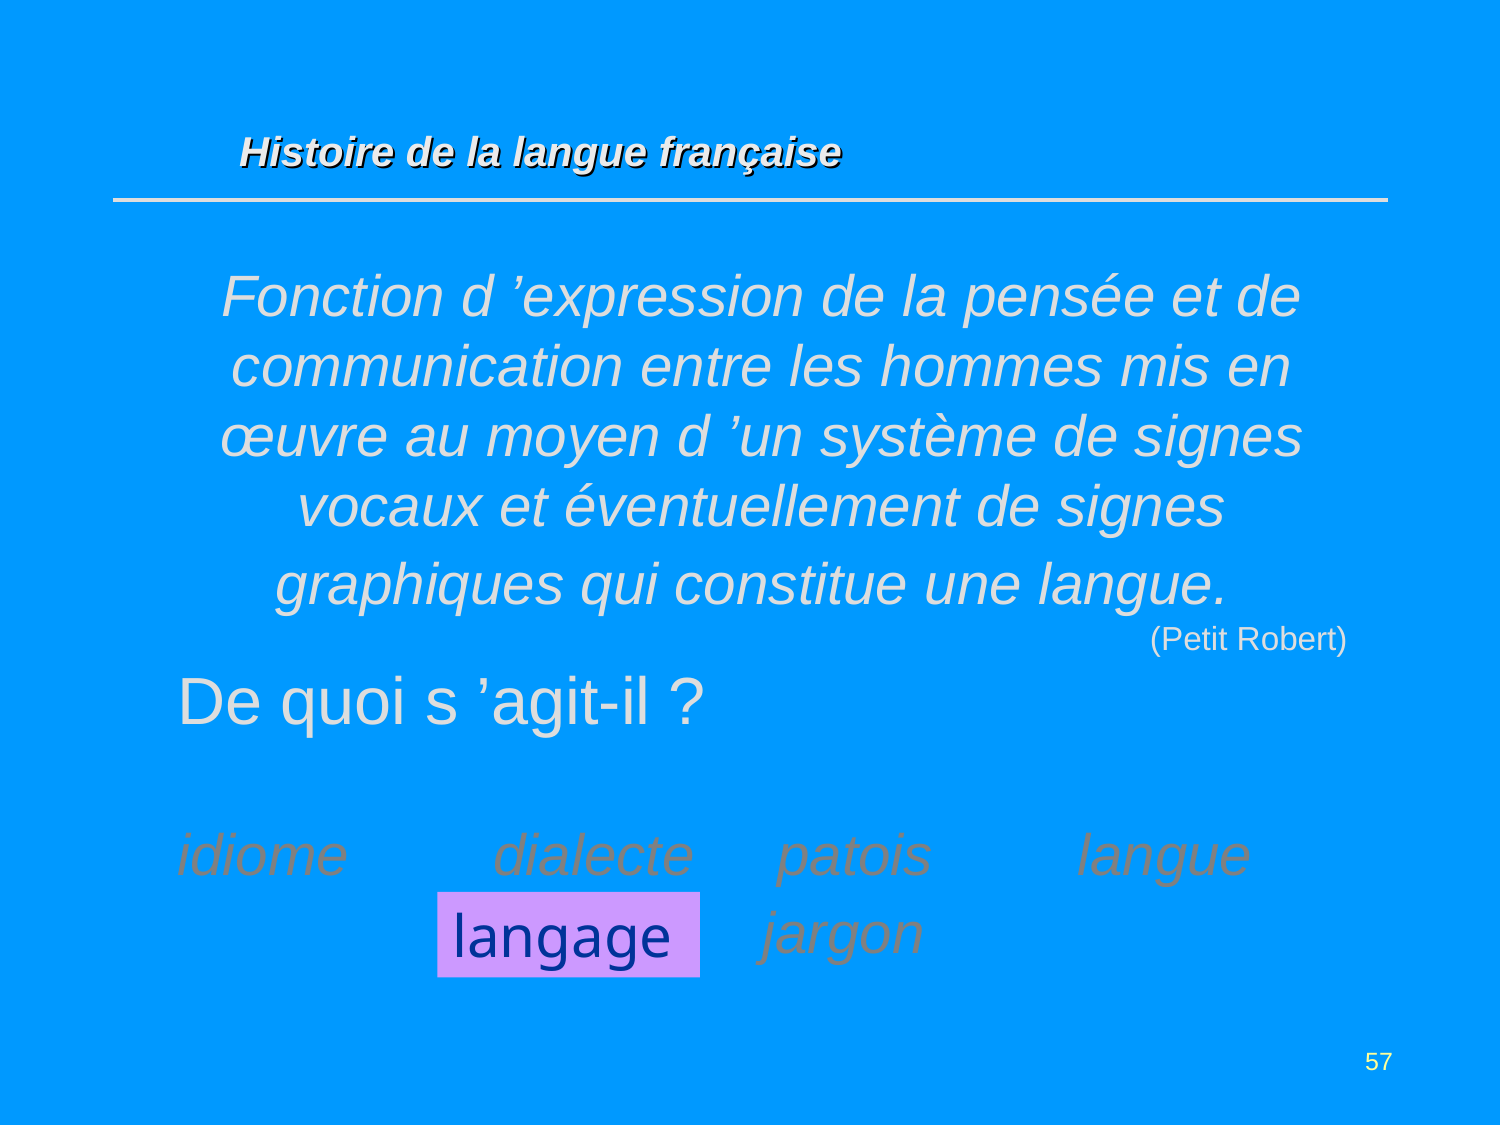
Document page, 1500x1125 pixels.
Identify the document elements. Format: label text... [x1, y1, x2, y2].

text_box langage [437, 891, 700, 978]
text_box Fonction d ’expression de la pensée et de communication entre les hommes mis en œuvre au moyen d ’un système de signes vocaux et éventuellement de signes graphiques qui constitue une langue. (Petit Robert) De quoi s ’agit-il ? idiome dialecte patois langue langage jargon [162, 249, 1363, 976]
text_box Histoire de la langue française [224, 116, 858, 183]
